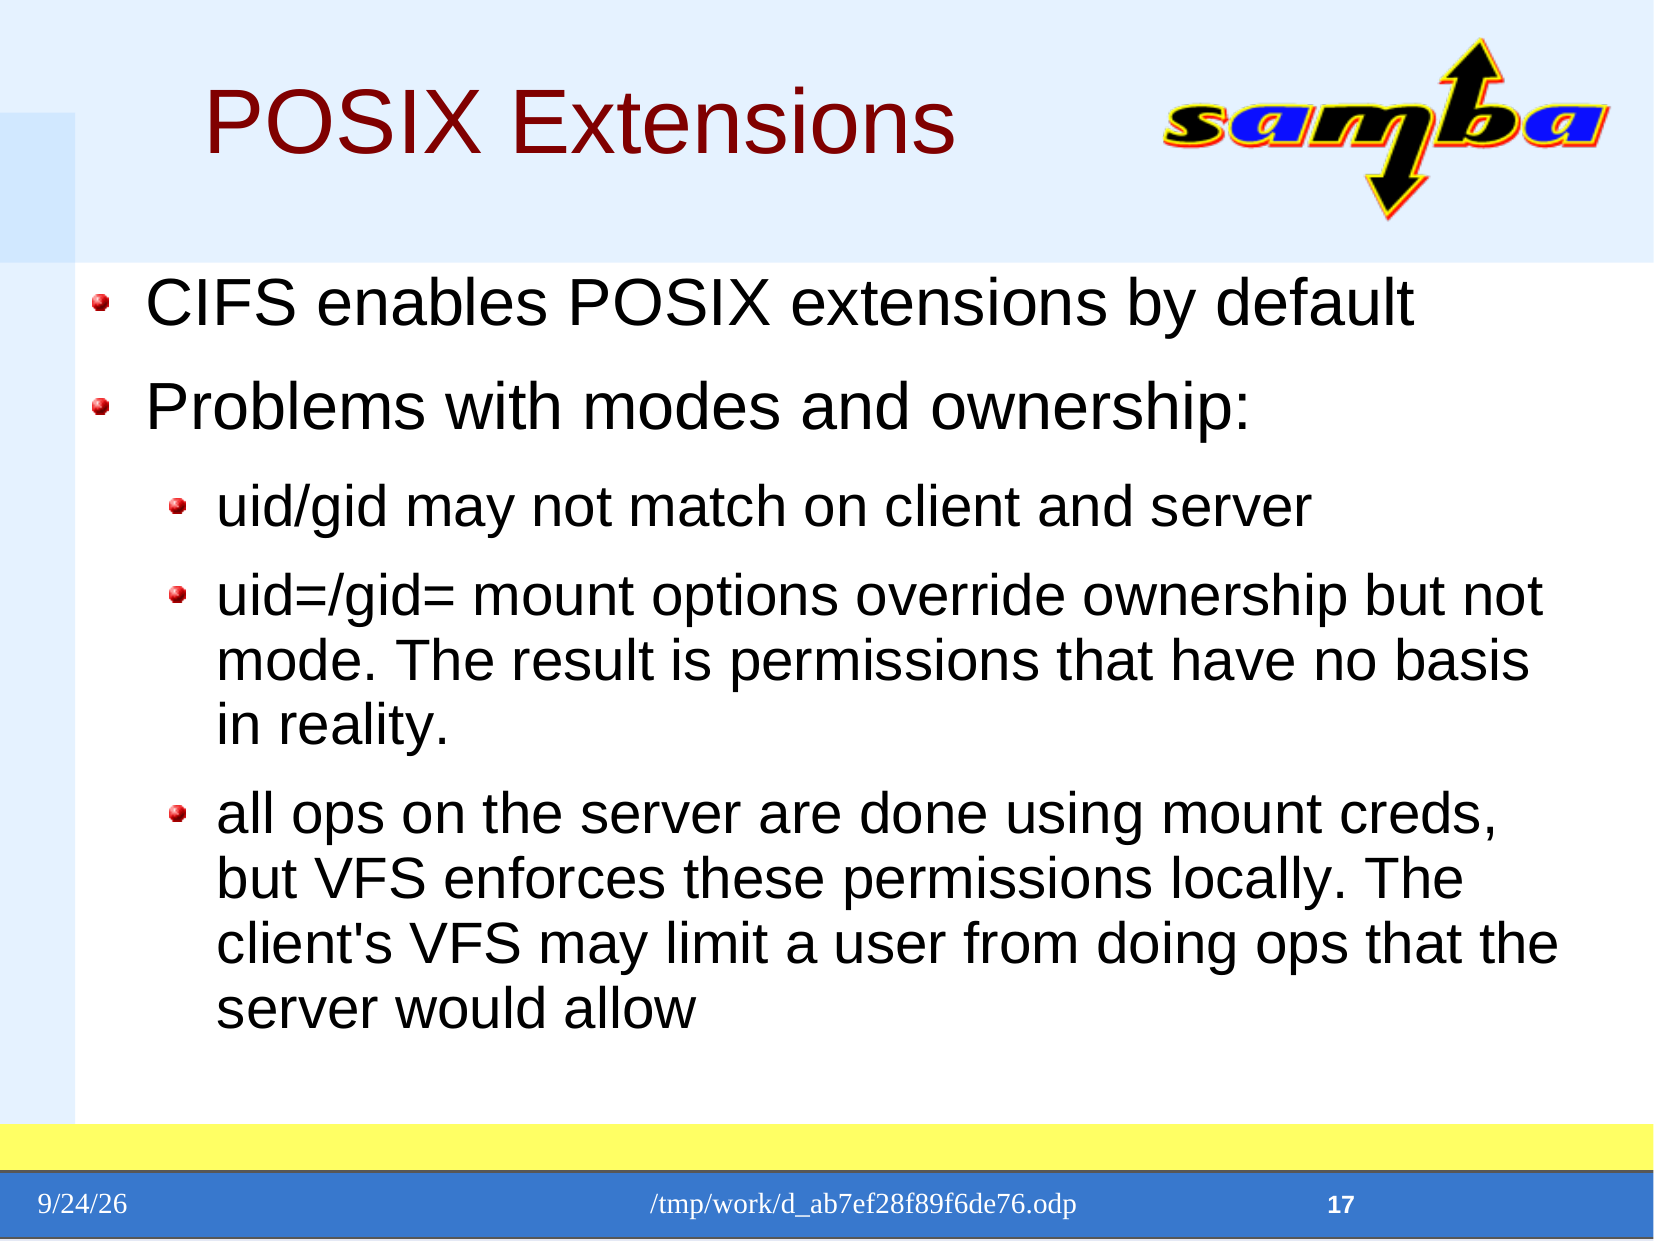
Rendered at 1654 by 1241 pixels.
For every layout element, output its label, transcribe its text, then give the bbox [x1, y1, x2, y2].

list CIFS enables POSIX extensions by default Problems with modes and ownership: uid/gid may not match on client and server uid=/gid= mount options override ownership but not mode. The result is permissions that have no basis in reality. all ops on the server are done using mount creds, but VFS enforces these permissions locally. The client's VFS may limit a user from doing ops that the server would allow [75, 265, 1564, 1063]
title POSIX Extensions [0, 0, 1163, 245]
picture [1163, 37, 1613, 225]
picture [0, 1124, 1654, 1241]
picture [793, 1227, 799, 1238]
